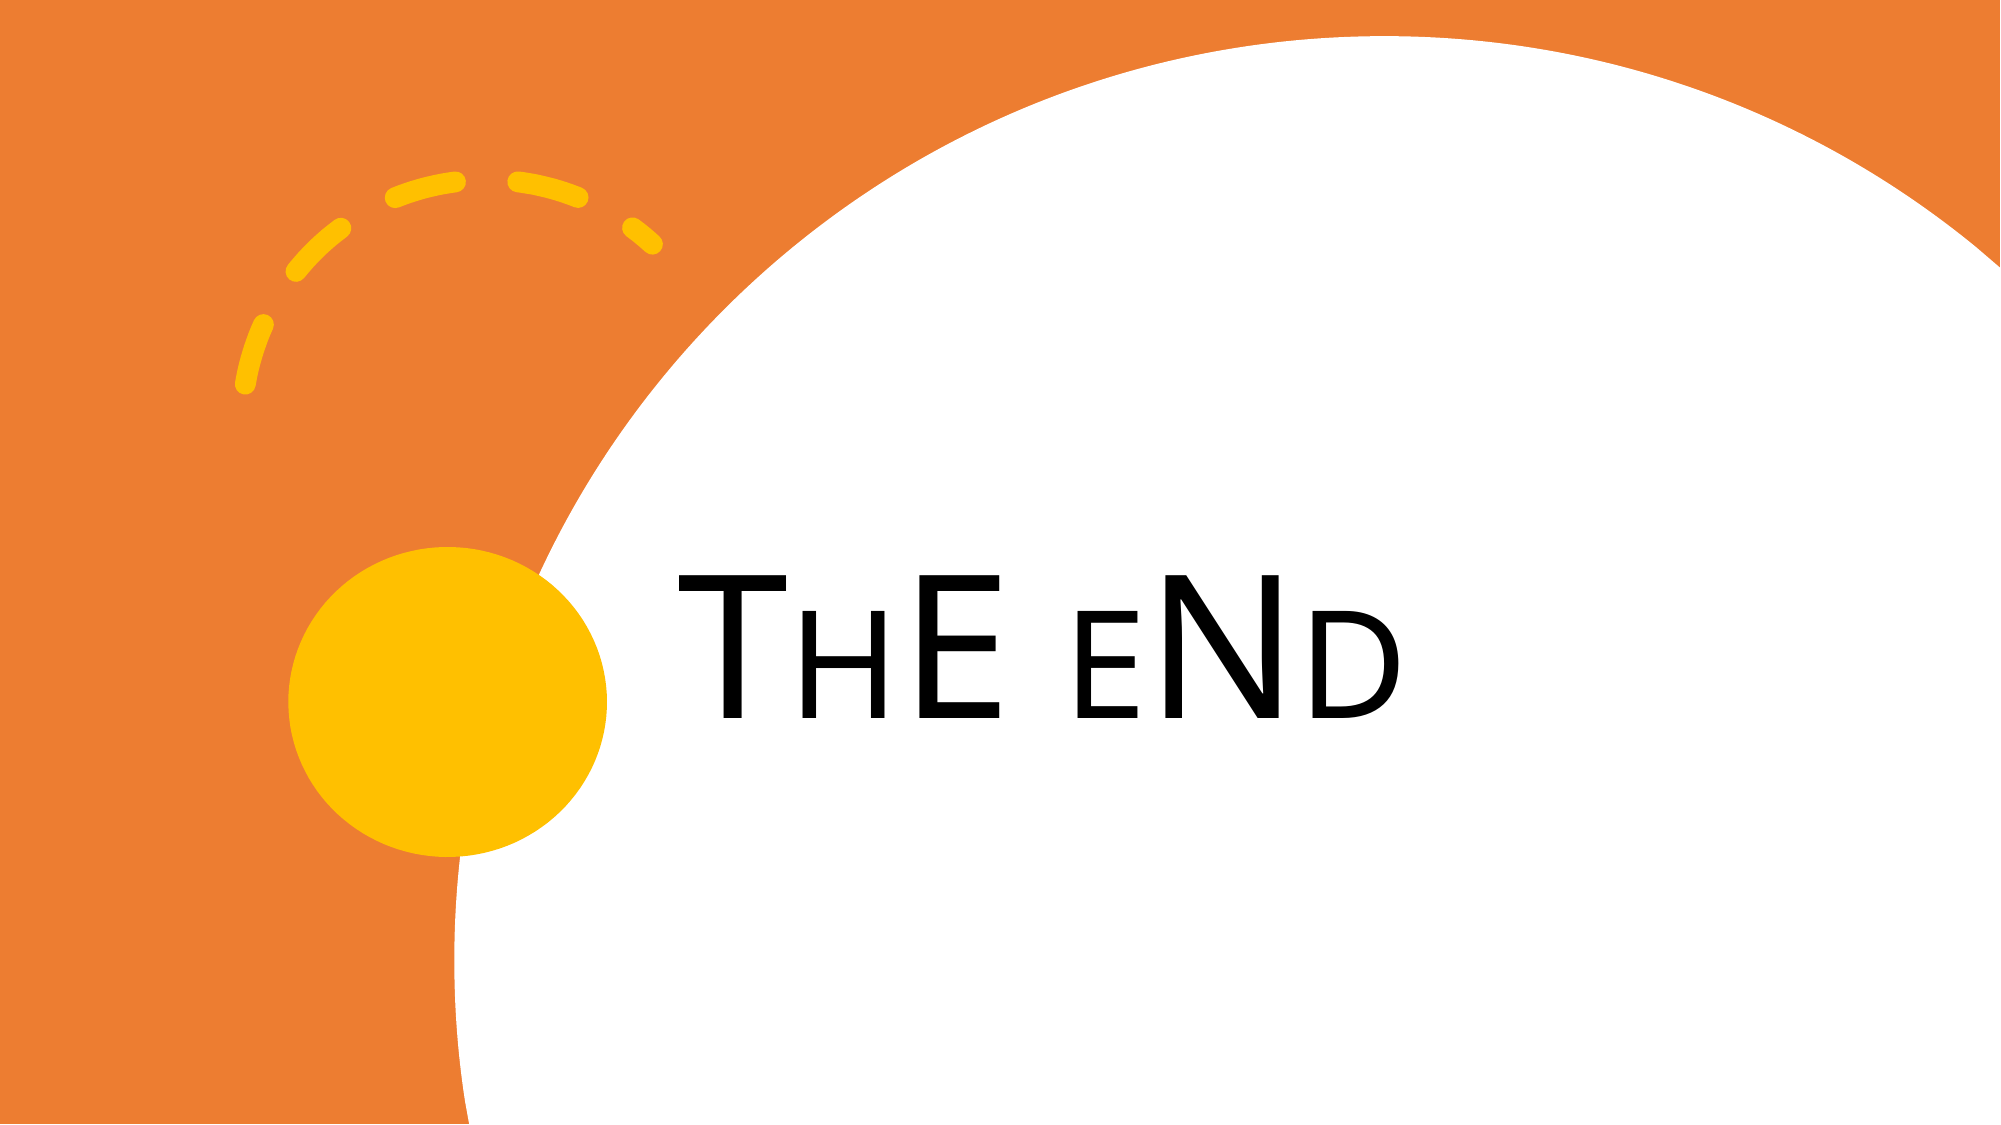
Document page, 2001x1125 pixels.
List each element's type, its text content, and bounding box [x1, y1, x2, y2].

text_box [0, 0, 2000, 1125]
text_box THE END [662, 318, 1917, 770]
